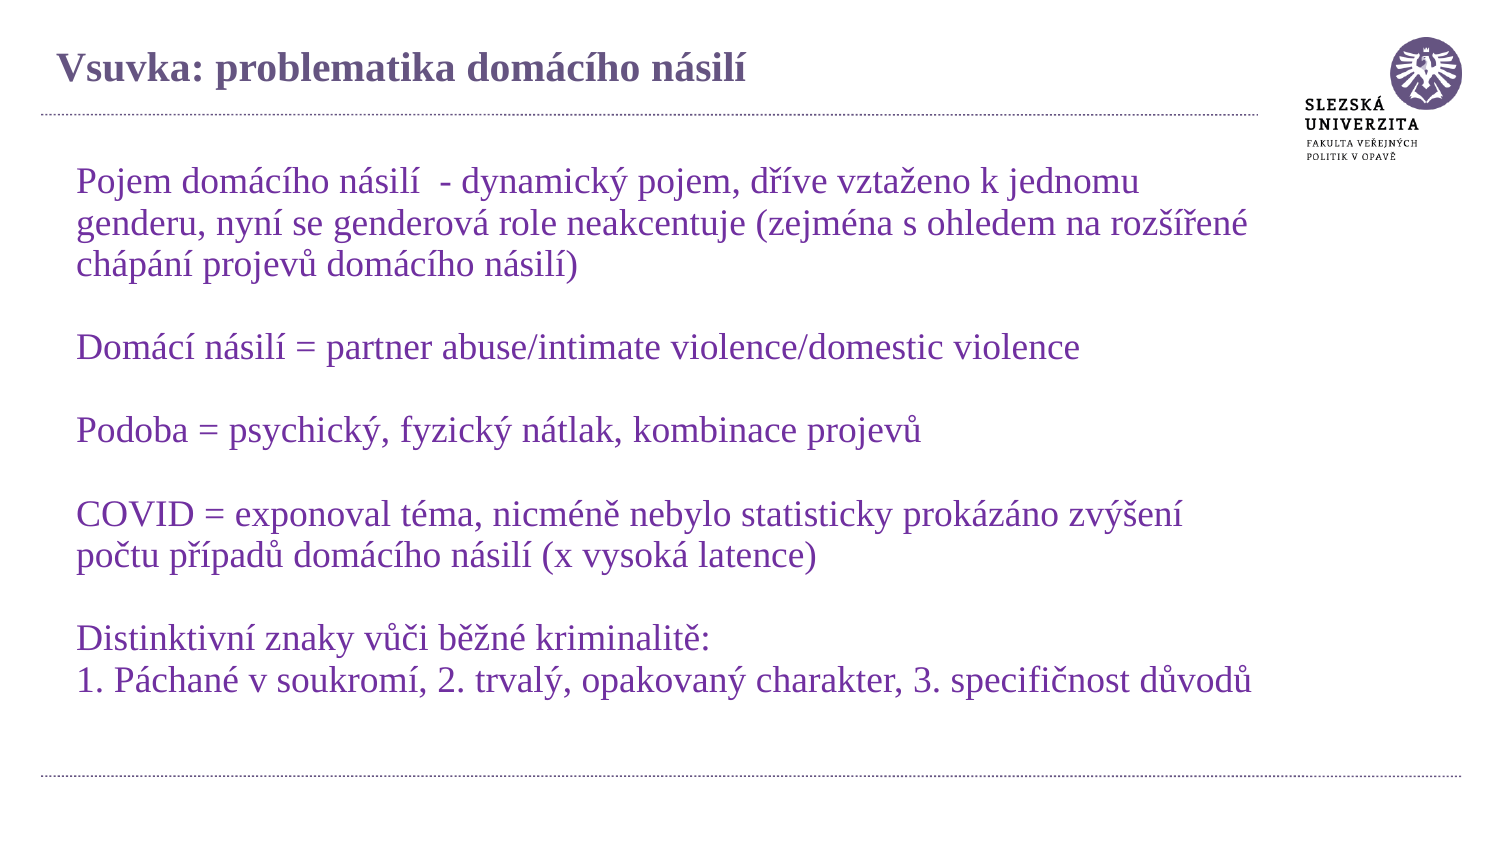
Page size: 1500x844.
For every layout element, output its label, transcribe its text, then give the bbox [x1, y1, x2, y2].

title Vsuvka: problematika domácího násilí [41, 32, 1220, 116]
text_box Pojem domácího násilí - dynamický pojem, dříve vztaženo k jednomu genderu, nyní se genderová role neakcentuje (zejména s ohledem na rozšířené chápání projevů domácího násilí) Domácí násilí = partner abuse/intimate violence/domestic violence Podoba = psychický, fyzický nátlak, kombinace projevů COVID = exponoval téma, nicméně nebylo statisticky prokázáno zvýšení počtu případů domácího násilí (x vysoká latence) Distinktivní znaky vůči běžné kriminalitě: 1. Páchané v soukromí, 2. trvalý, opakovaný charakter, 3. specifičnost důvodů [61, 152, 1289, 775]
